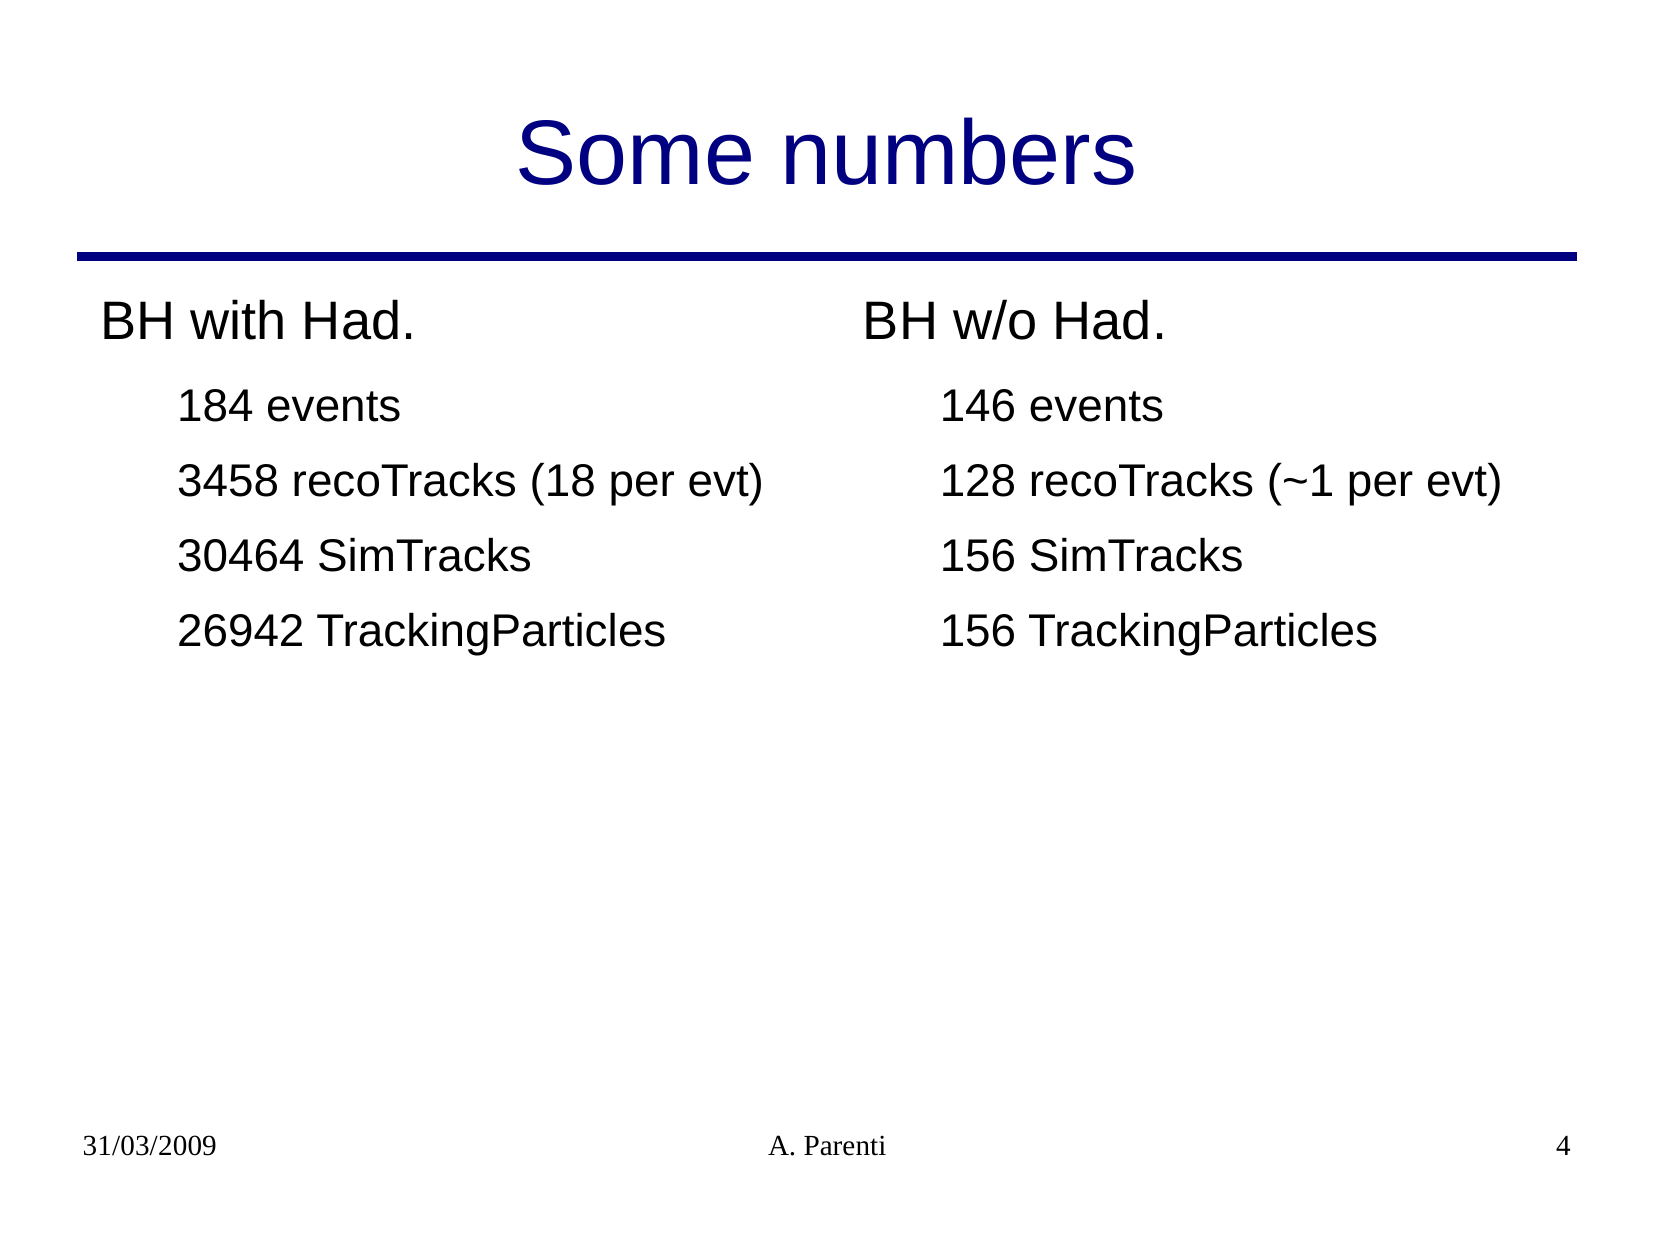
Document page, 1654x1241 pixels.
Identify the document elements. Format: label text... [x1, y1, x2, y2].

title Some numbers [82, 56, 1571, 250]
list BH with Had. 184 events 3458 recoTracks (18 per evt) 30464 SimTracks 26942 TrackingParticles [82, 290, 809, 1094]
list BH w/o Had. 146 events 128 recoTracks (~1 per evt) 156 SimTracks 156 TrackingParticles [845, 290, 1572, 1094]
